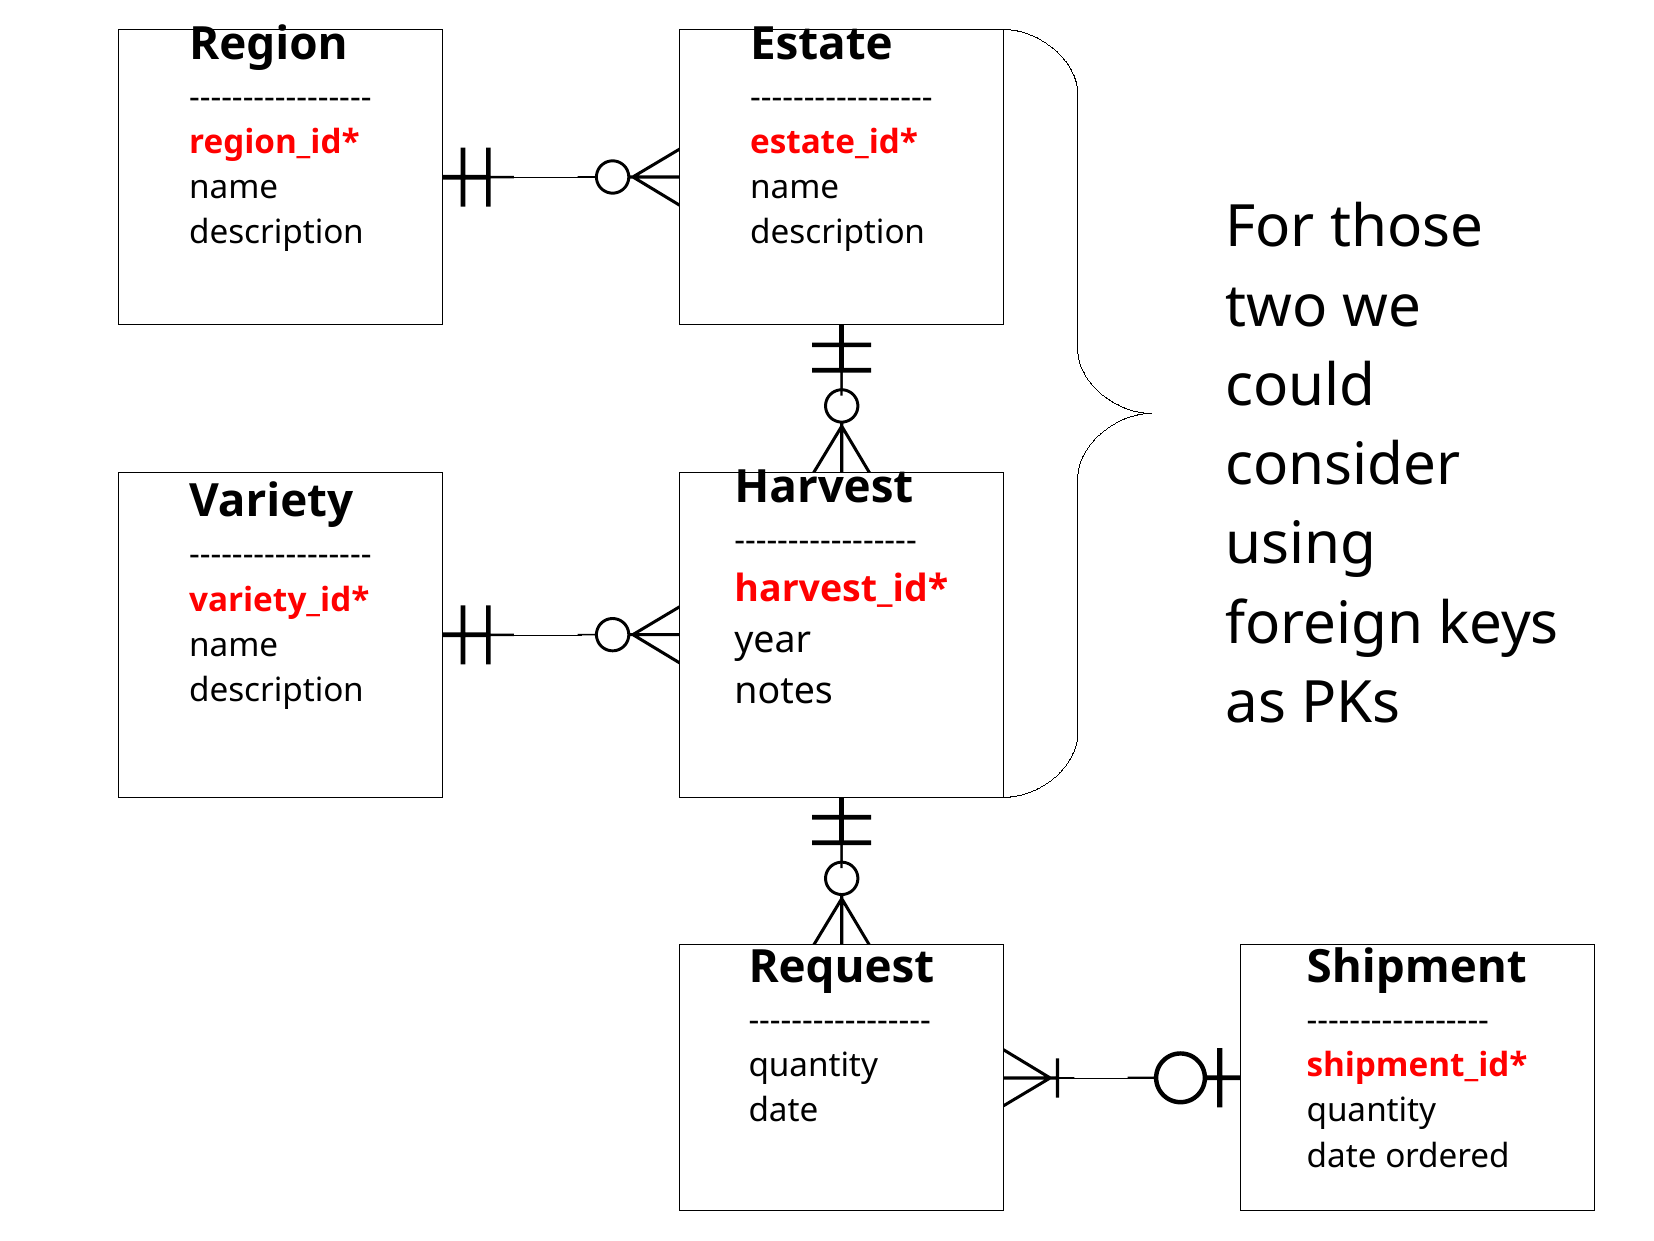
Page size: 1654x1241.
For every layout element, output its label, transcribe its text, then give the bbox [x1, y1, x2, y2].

text_box For those two we could consider using foreign keys as PKs [1210, 177, 1595, 768]
text_box Request ----------------- quantity date [679, 944, 1004, 1211]
text_box Variety ----------------- variety_id* name description [118, 472, 443, 798]
text_box Shipment ----------------- shipment_id* quantity date ordered [1240, 944, 1595, 1211]
text_box Region ----------------- region_id* name description [118, 29, 443, 325]
text_box Estate ----------------- estate_id* name description [679, 29, 1004, 325]
text_box Harvest ----------------- harvest_id* year notes [679, 472, 1004, 798]
